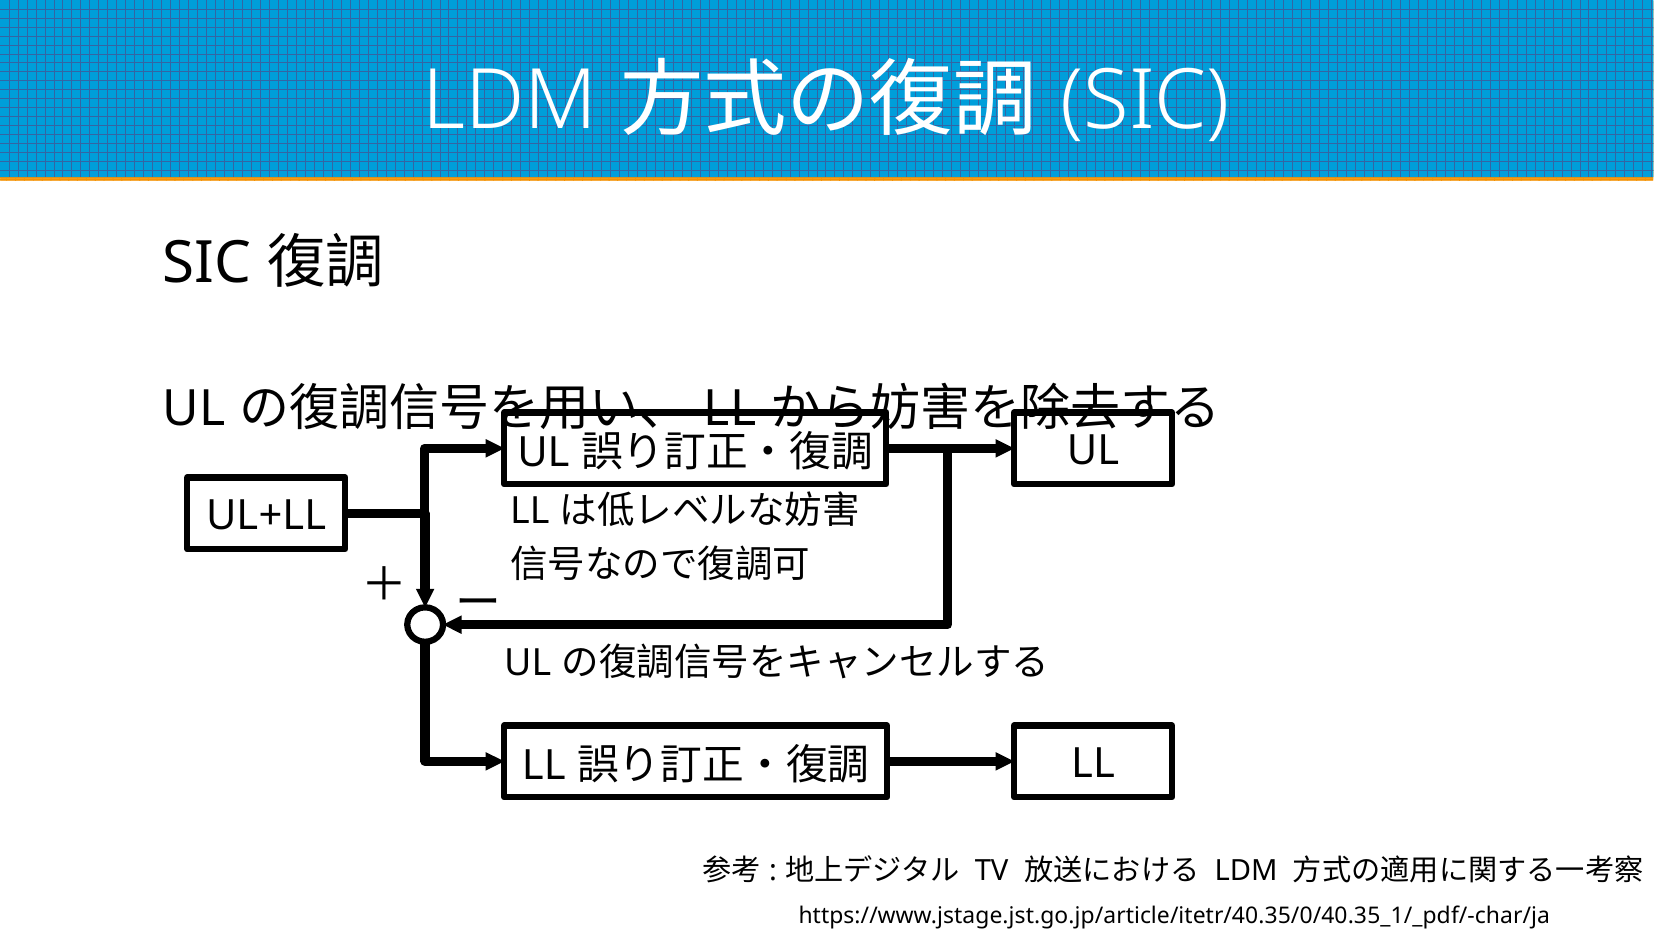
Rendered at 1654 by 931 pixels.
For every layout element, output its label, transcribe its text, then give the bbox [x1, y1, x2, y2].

text_box UL [1014, 412, 1173, 485]
text_box SIC復調 ULの復調信号を用い、LLから妨害を除去する [121, 208, 1478, 888]
text_box LL誤り訂正・復調 [504, 725, 888, 798]
text_box ー [449, 569, 505, 635]
title LDM方式の復調(SIC) [82, 14, 1571, 171]
text_box LL [1014, 725, 1173, 798]
text_box ＋ [355, 552, 410, 618]
text_box UL+LL [187, 477, 346, 550]
text_box UL誤り訂正・復調 [504, 412, 887, 485]
text_box LLは低レベルな妨害信号なので復調可 [504, 490, 882, 578]
text_box ULの復調信号をキャンセルする [498, 634, 1056, 685]
text_box 参考:地上デジタル TV 放送における LDM 方式の適用に関する一考察 https://www.jstage.jst.go.jp/article/itetr/40.35/0/40.35_1/_pdf/-char/ja [696, 853, 1654, 925]
